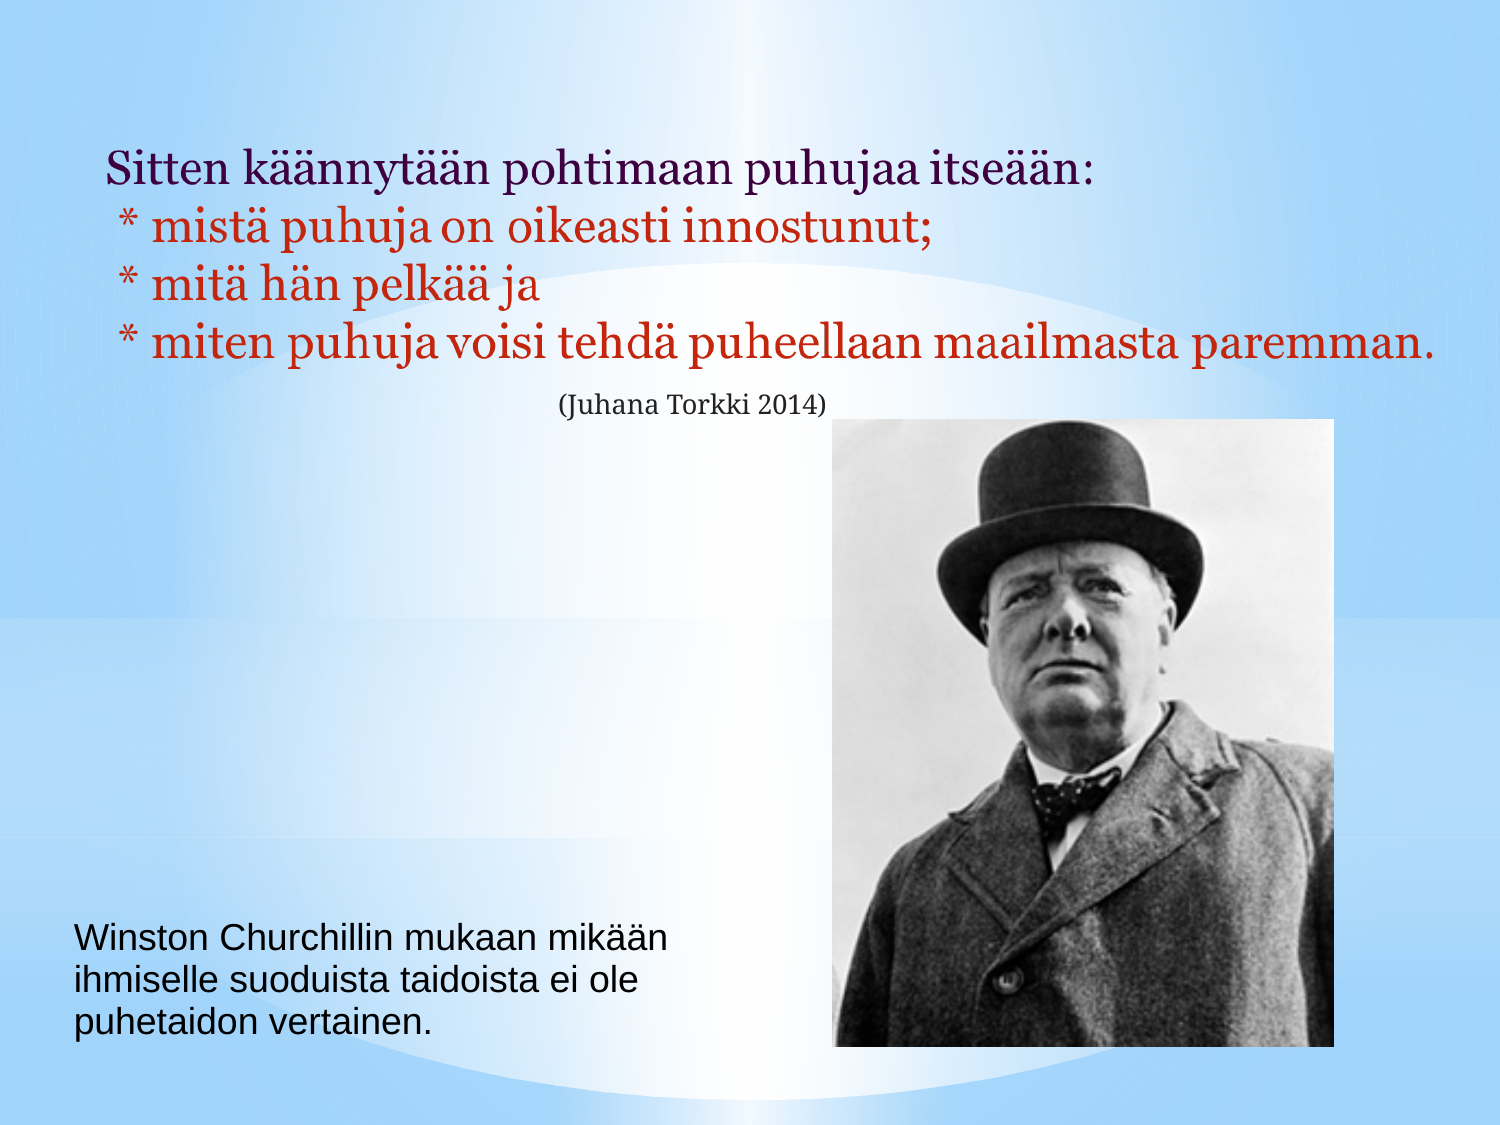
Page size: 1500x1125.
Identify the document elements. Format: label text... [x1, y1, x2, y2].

text_box Winston Churchillin mukaan mikään ihmiselle suoduista taidoista ei ole puhetaidon vertainen. [59, 909, 833, 1051]
text_box (Juhana Torkki 2014) [543, 377, 1394, 425]
picture [76, 123, 1476, 398]
picture [832, 425, 1334, 1047]
